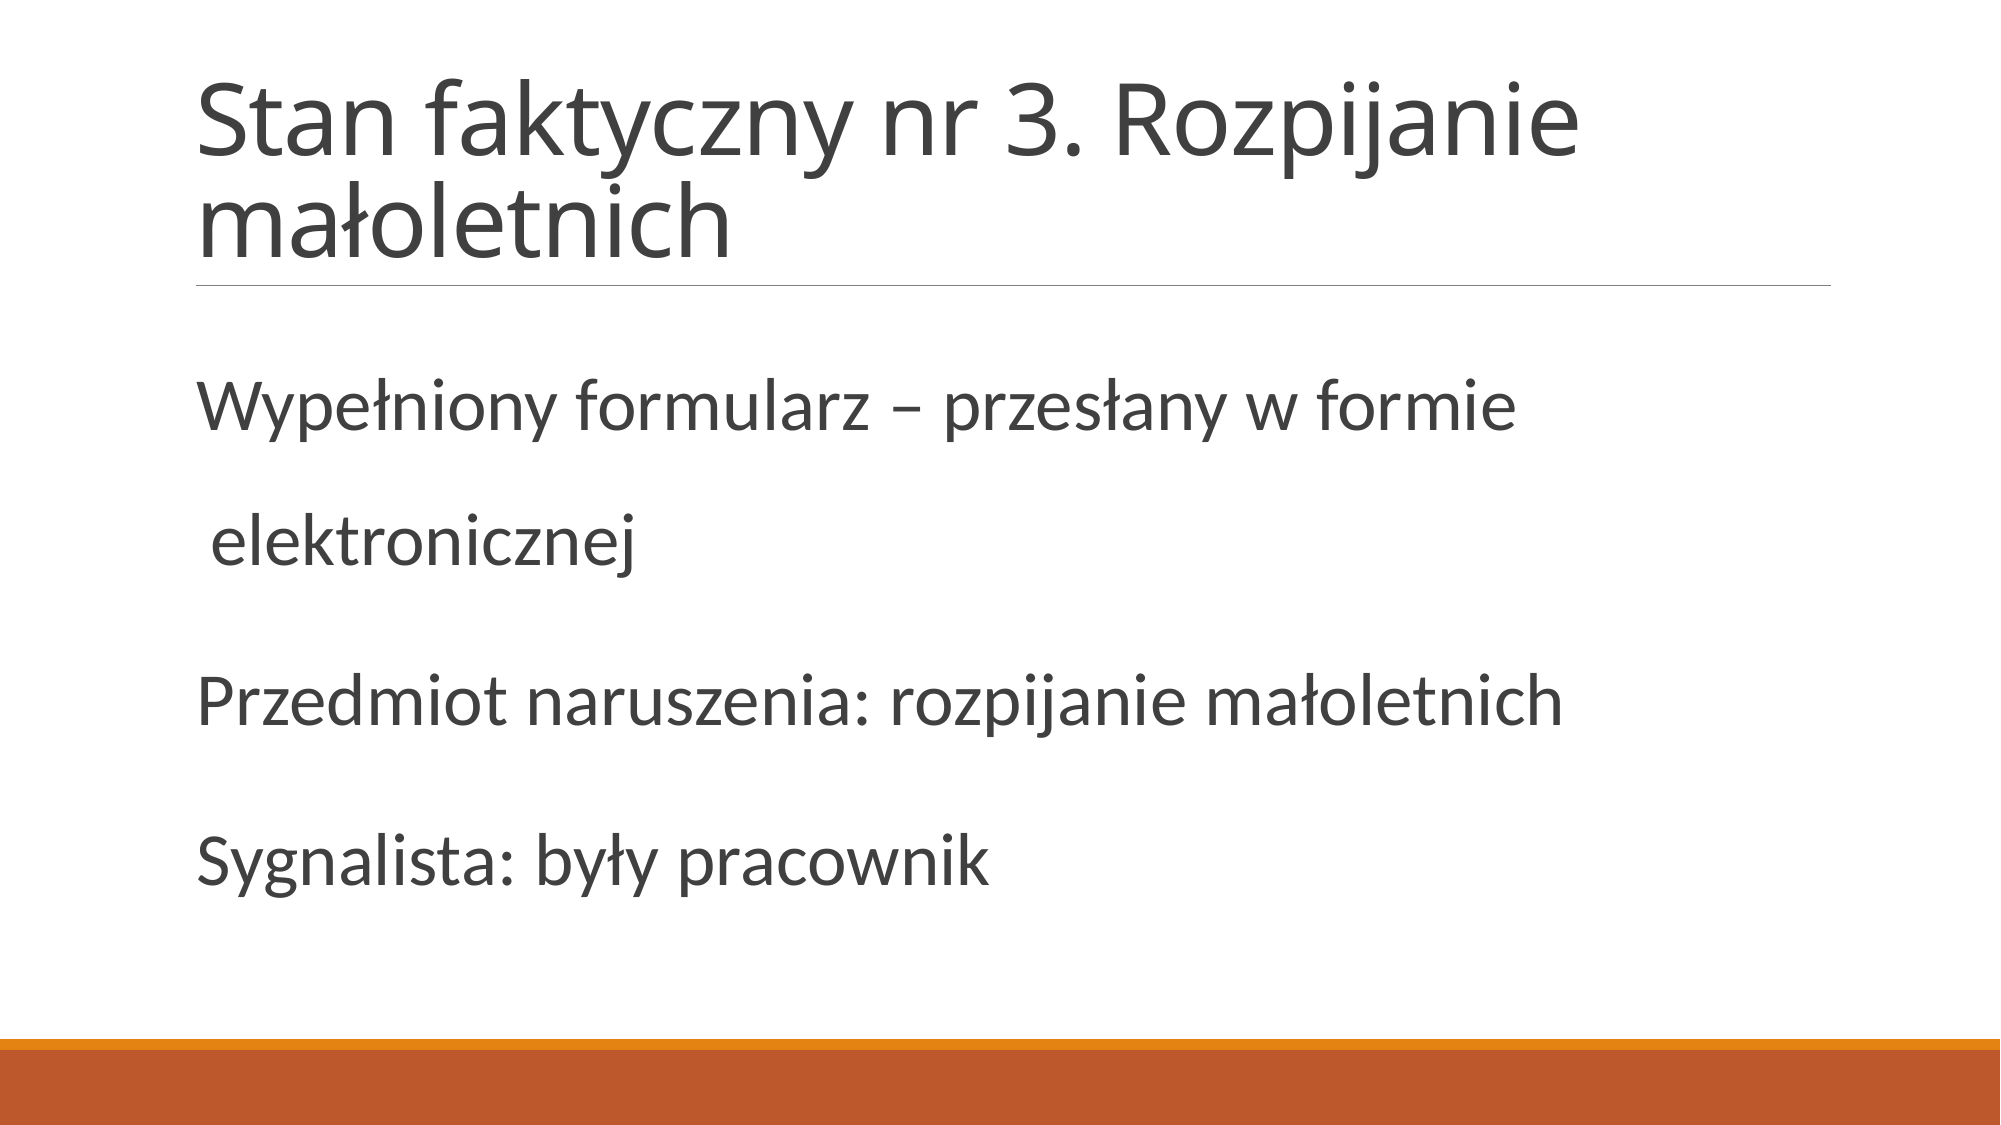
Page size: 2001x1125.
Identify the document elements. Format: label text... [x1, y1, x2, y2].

list Wypełniony formularz – przesłany w formie elektronicznej Przedmiot naruszenia: rozpijanie małoletnich Sygnalista: były pracownik [180, 302, 1831, 963]
title Stan faktyczny nr 3. Rozpijanie małoletnich [180, 47, 1831, 286]
